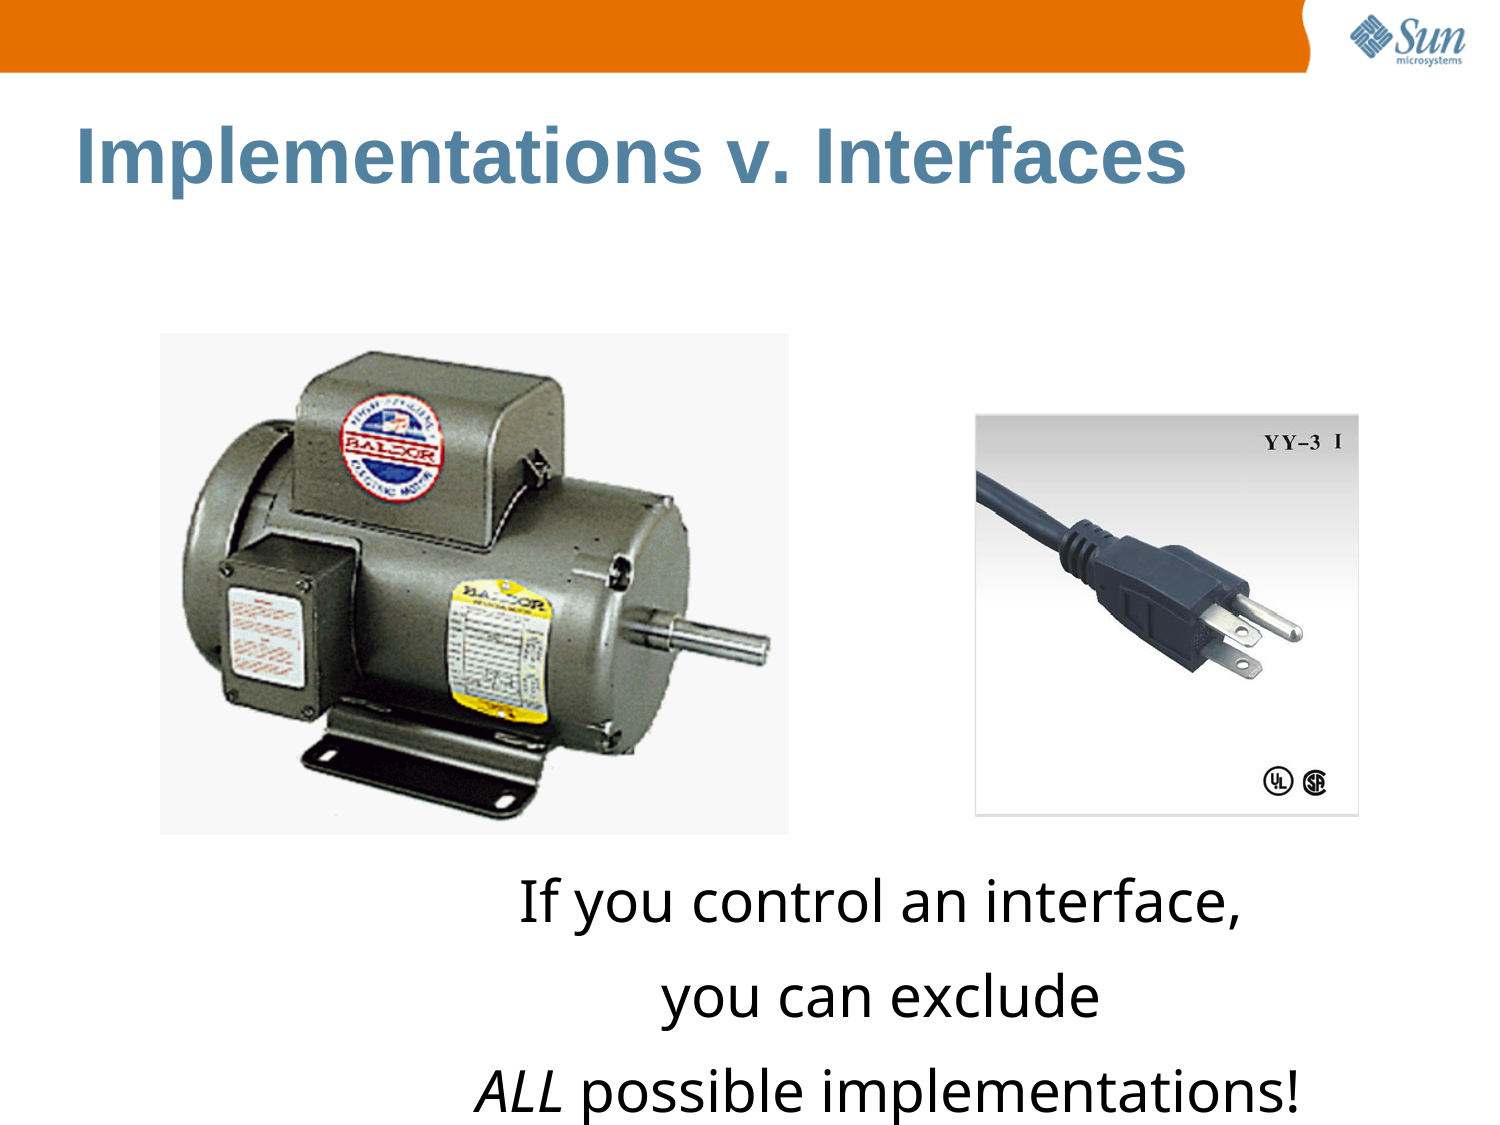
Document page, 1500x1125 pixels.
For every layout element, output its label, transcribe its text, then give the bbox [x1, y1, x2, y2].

picture [974, 413, 1359, 817]
title Implementations v. Interfaces [75, 122, 1438, 228]
picture [160, 333, 789, 835]
text_box If you control an interface, you can exclude ALL possible implementations! [258, 859, 1500, 1125]
picture [0, 0, 1500, 75]
